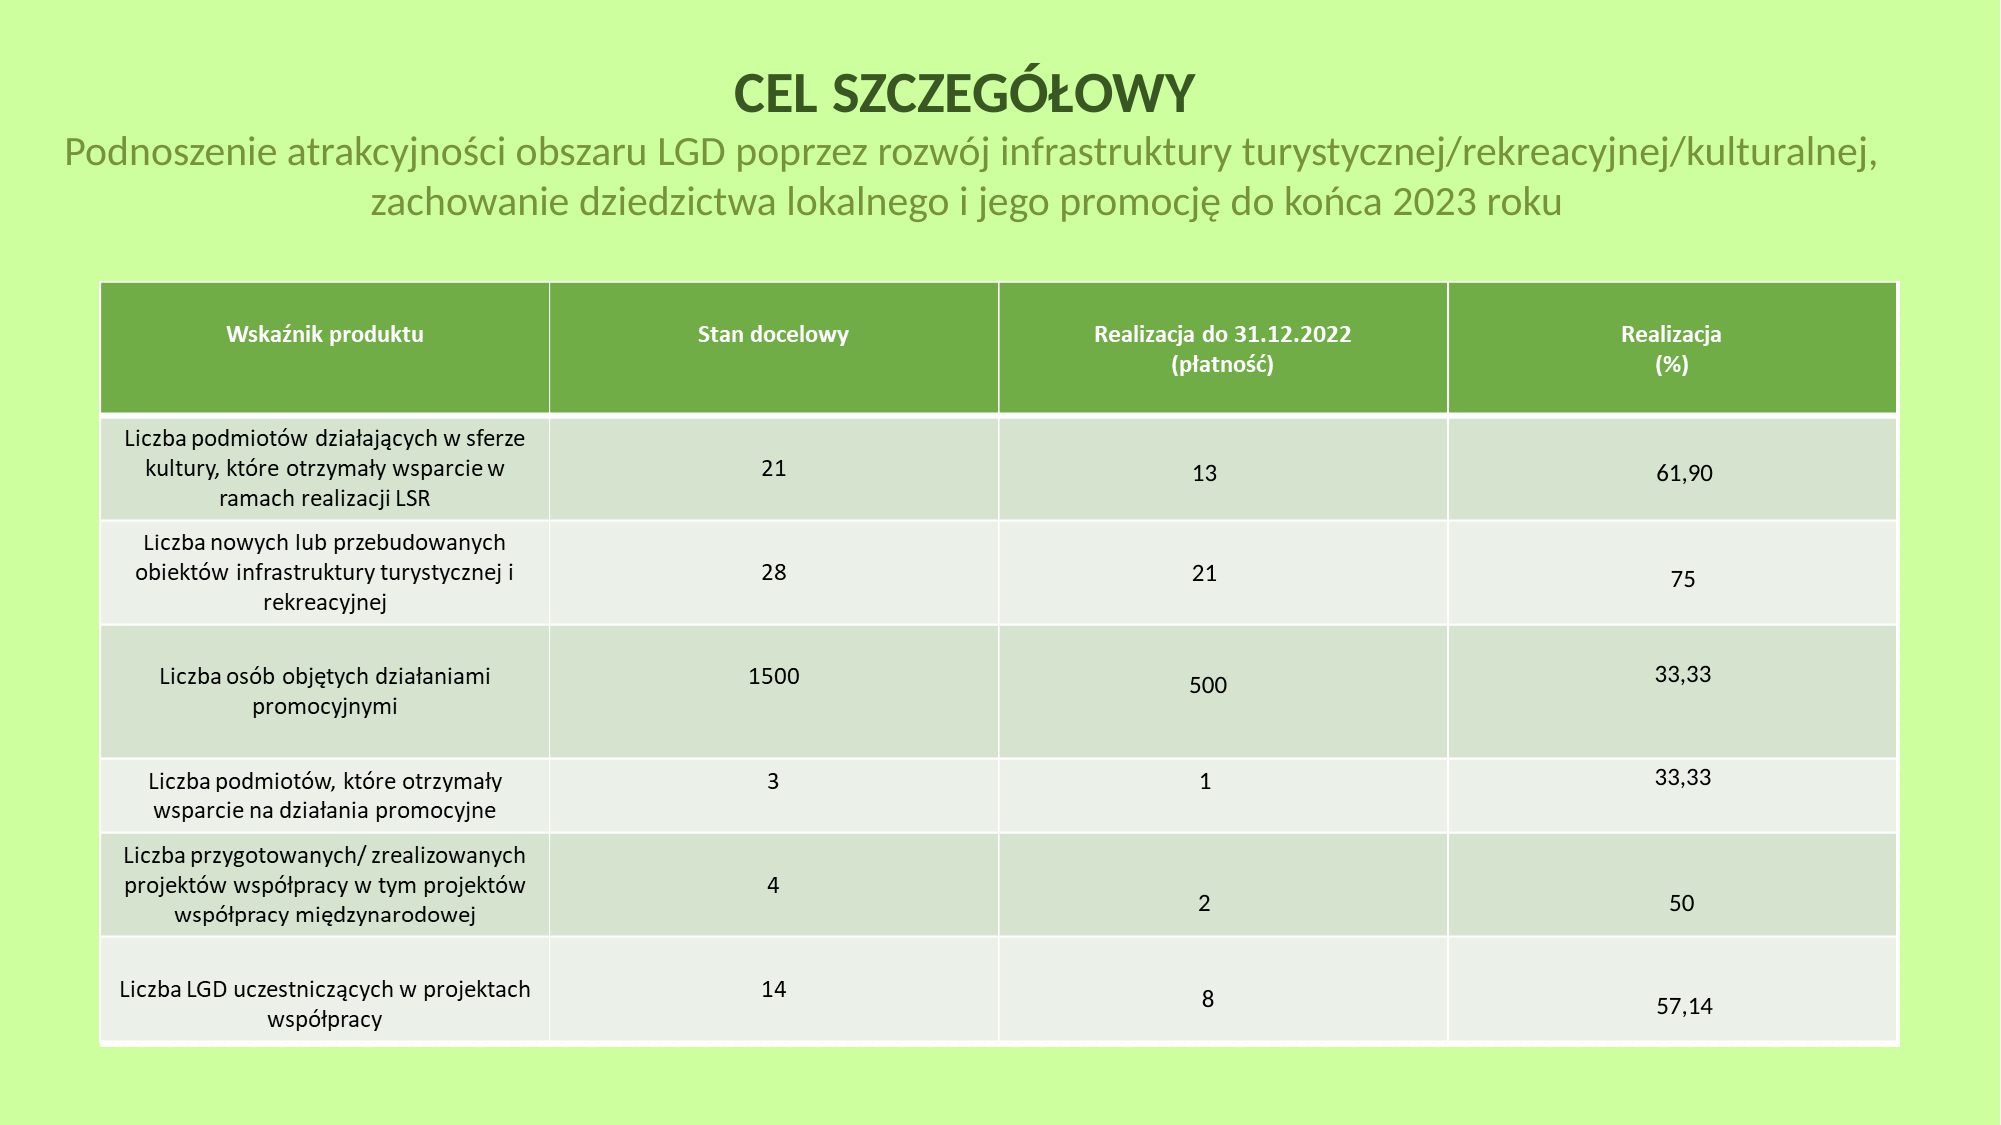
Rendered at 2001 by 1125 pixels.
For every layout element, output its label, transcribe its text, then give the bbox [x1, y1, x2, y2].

text_box 61,90 [1619, 448, 1750, 495]
text_box 8 [1143, 974, 1274, 1021]
text_box 13 [1139, 448, 1270, 495]
title CEL SZCZEGÓŁOWY Podnoszenie atrakcyjności obszaru LGD poprzez rozwój infrastruktury turystycznej/rekreacyjnej/kulturalnej, zachowanie dziedzictwa lokalnego i jego promocję do końca 2023 roku [43, 45, 1900, 233]
text_box 33,33 [1618, 649, 1749, 695]
text_box 500 [1143, 660, 1274, 707]
text_box 21 [1139, 548, 1270, 595]
text_box 75 [1618, 554, 1749, 601]
text_box 57,14 [1619, 982, 1750, 1028]
text_box 50 [1616, 879, 1747, 925]
text_box 33,33 [1618, 753, 1749, 799]
text_box 1 [1140, 757, 1271, 803]
picture [99, 281, 1900, 1047]
text_box 2 [1139, 879, 1270, 925]
